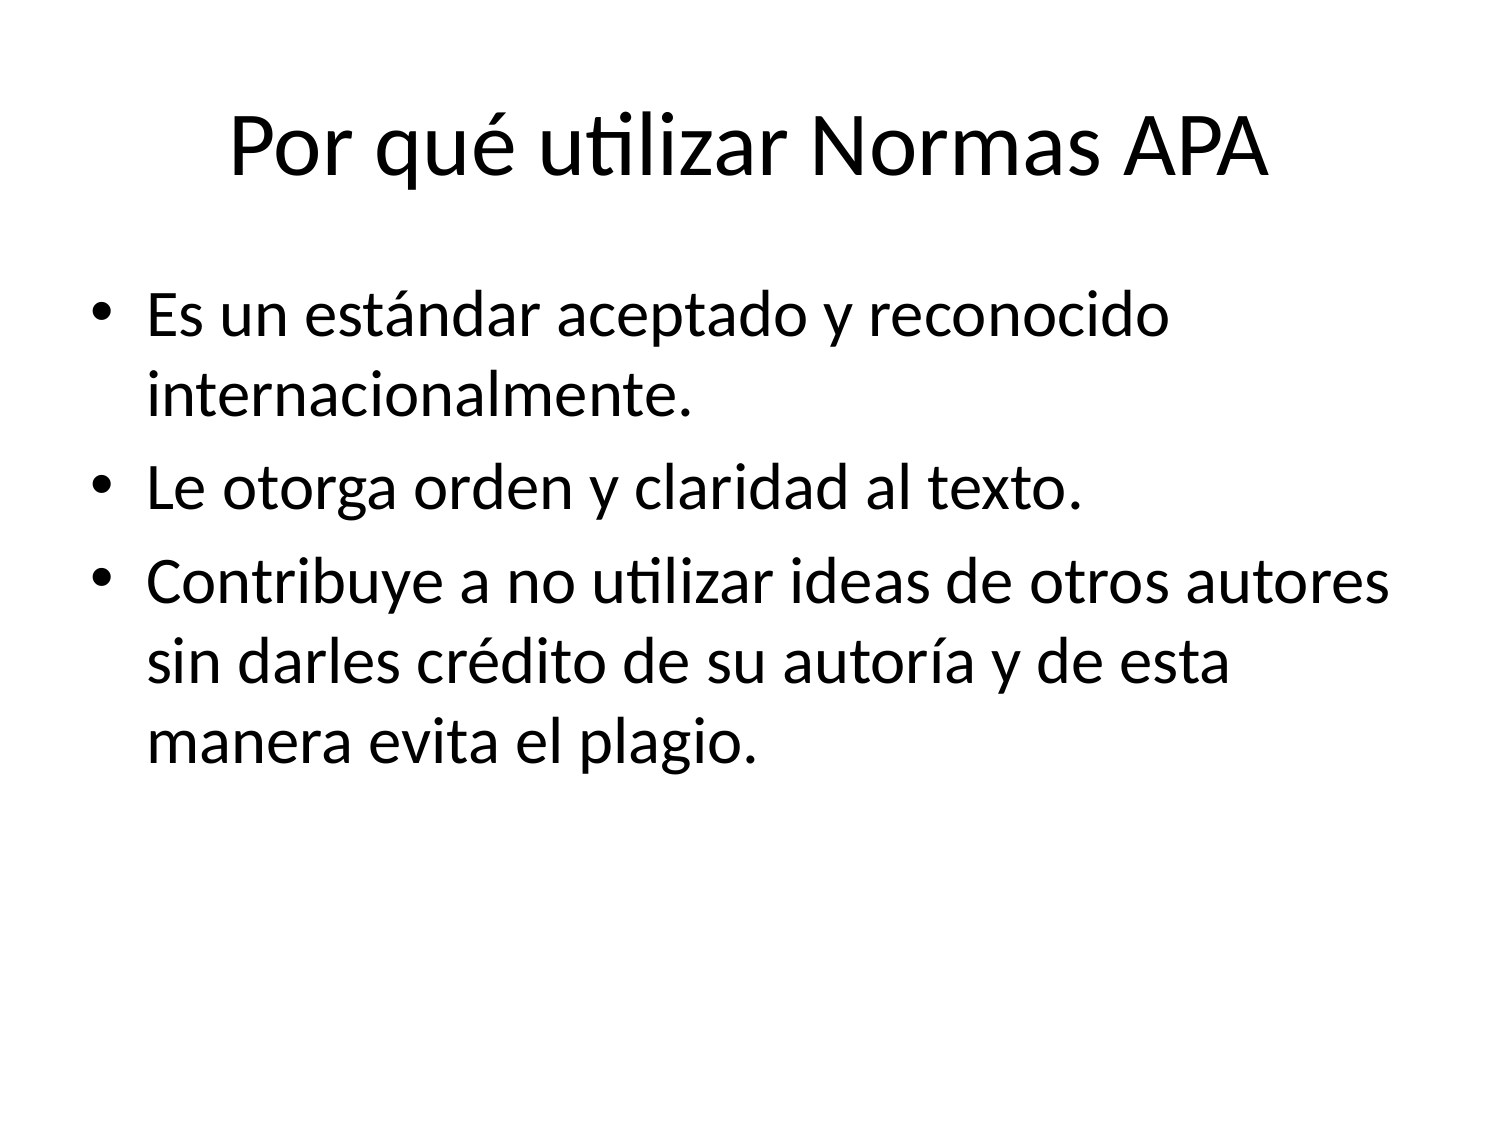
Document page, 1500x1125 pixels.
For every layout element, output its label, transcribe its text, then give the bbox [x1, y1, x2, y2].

text_box Es un estándar aceptado y reconocido internacionalmente. Le otorga orden y claridad al texto. Contribuye a no utilizar ideas de otros autores sin darles crédito de su autoría y de esta manera evita el plagio. [75, 262, 1425, 1005]
text_box Por qué utilizar Normas APA [75, 45, 1425, 233]
